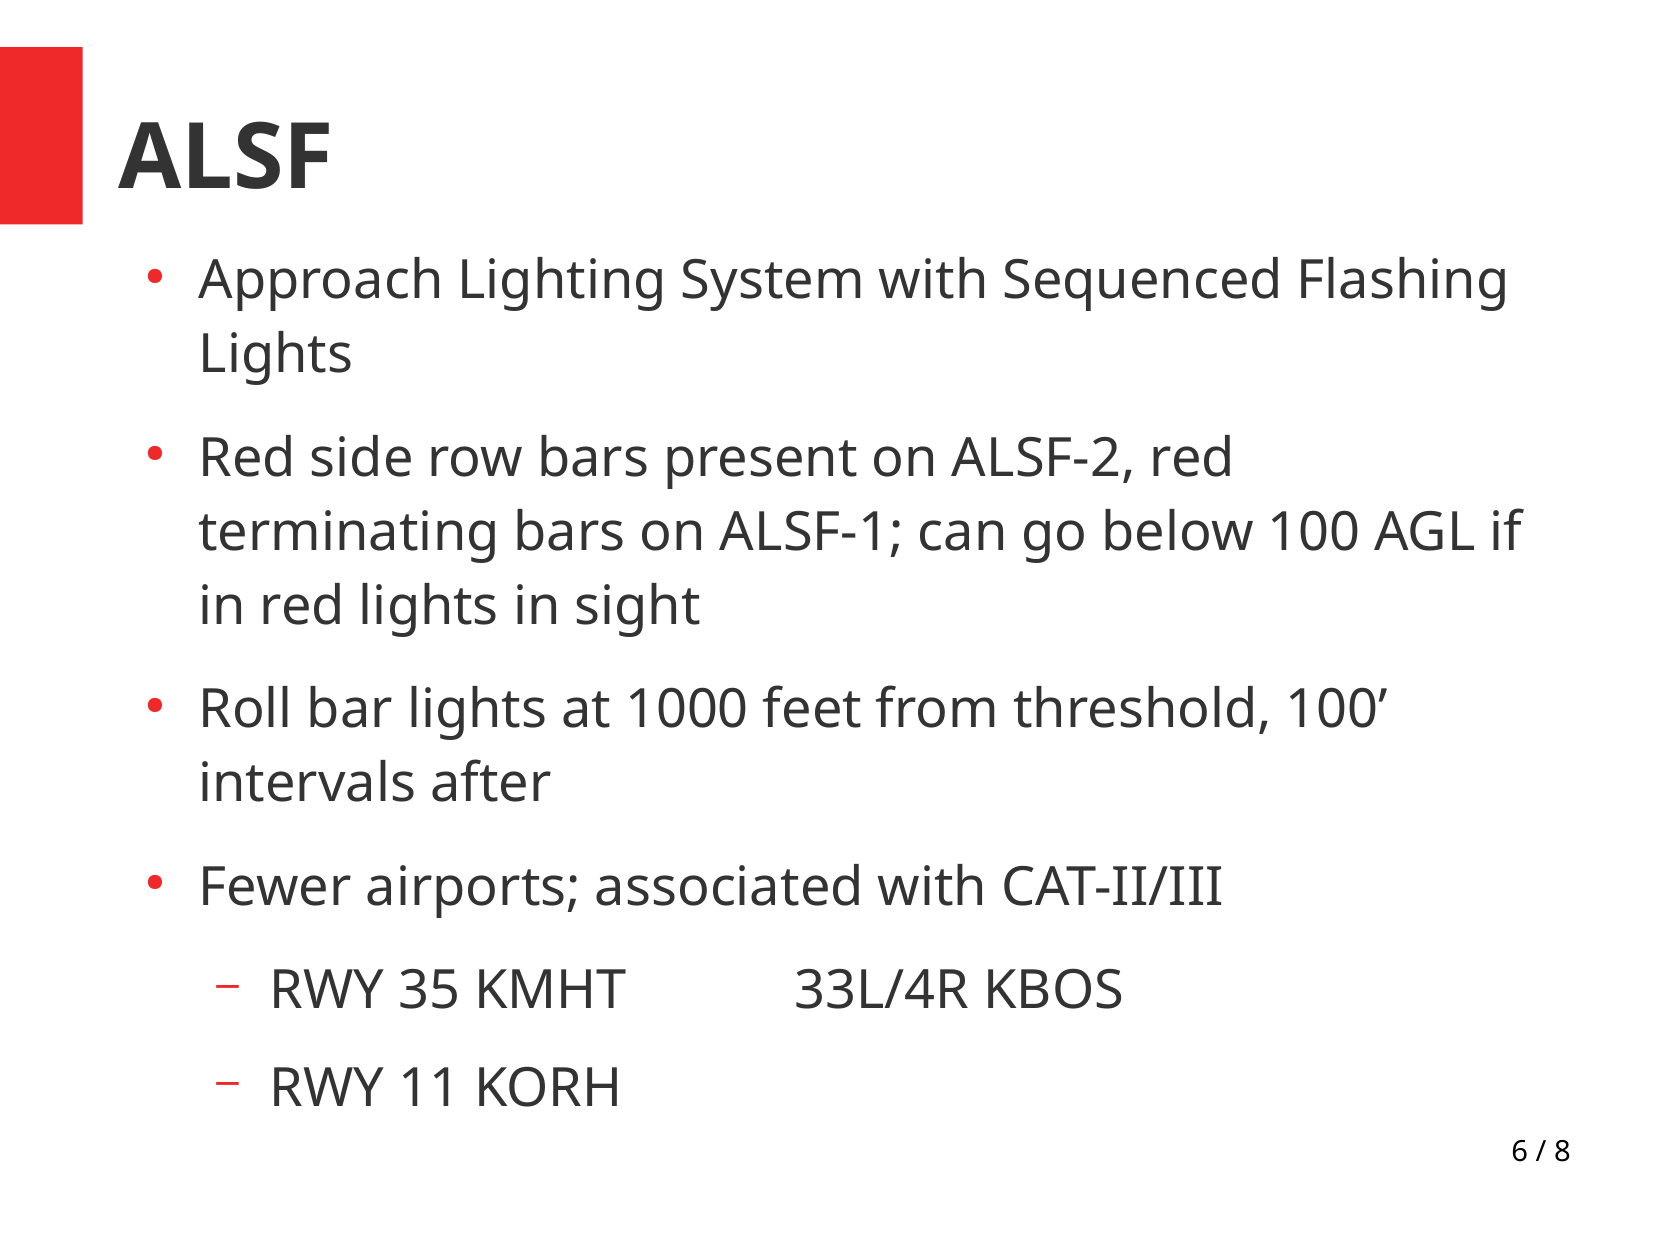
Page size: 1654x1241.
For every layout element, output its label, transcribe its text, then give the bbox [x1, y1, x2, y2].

title ALSF [118, 49, 1571, 257]
list Approach Lighting System with Sequenced Flashing Lights Red side row bars present on ALSF-2, red terminating bars on ALSF-1; can go below 100 AGL if in red lights in sight Roll bar lights at 1000 feet from threshold, 100’ intervals after Fewer airports; associated with CAT-II/III RWY 35 KMHT 33L/4R KBOS RWY 11 KORH [127, 240, 1546, 1111]
